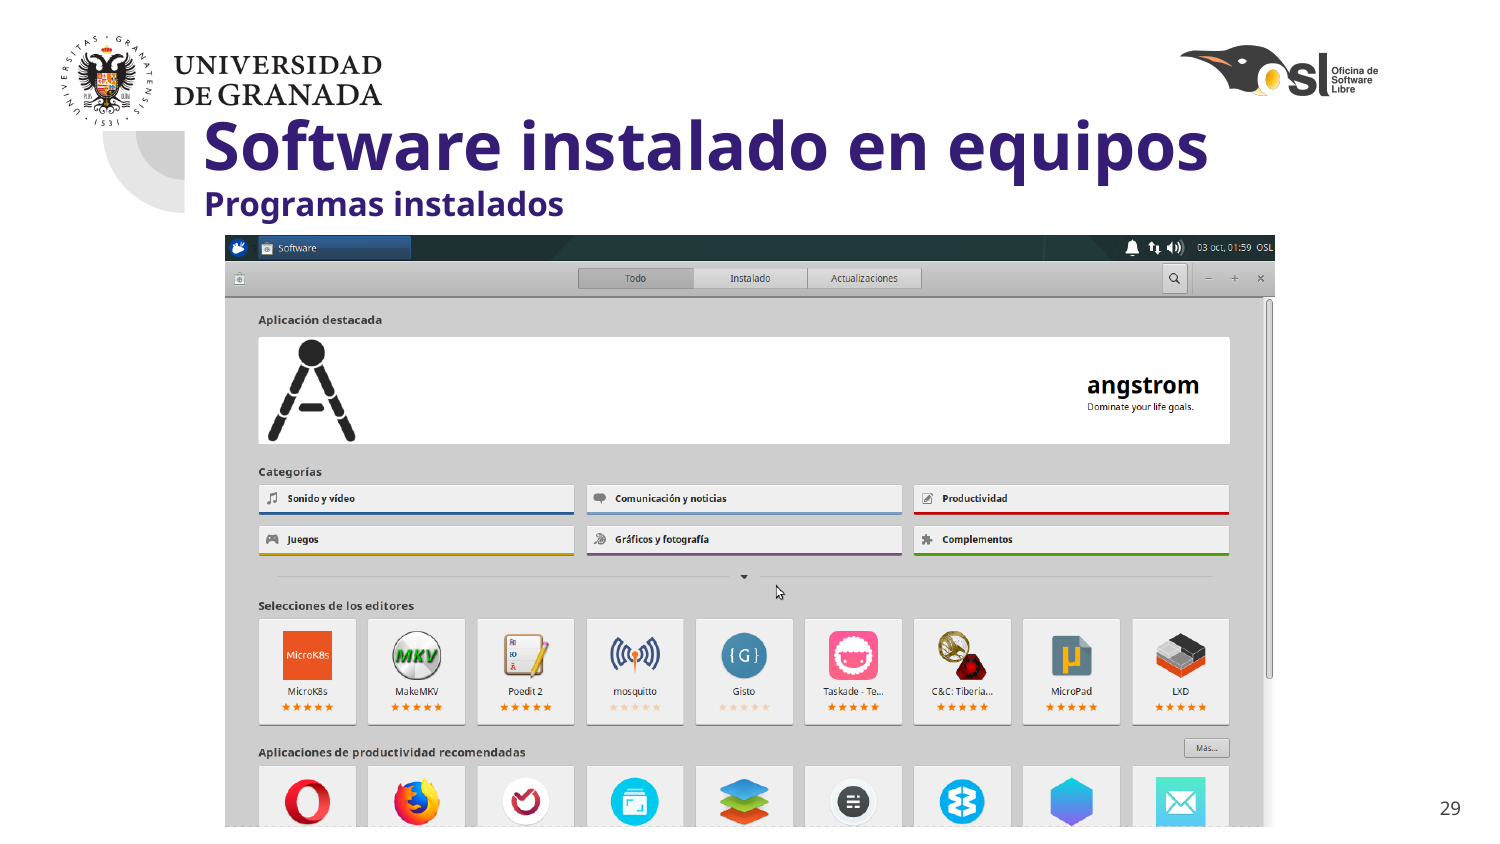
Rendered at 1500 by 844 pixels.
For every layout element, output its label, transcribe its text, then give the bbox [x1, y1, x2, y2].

picture [1176, 25, 1404, 115]
slide_number <número> [1386, 777, 1477, 842]
title Software instalado en equipos Programas instalados [188, 106, 1343, 221]
picture [225, 235, 1275, 827]
picture [61, 36, 382, 126]
